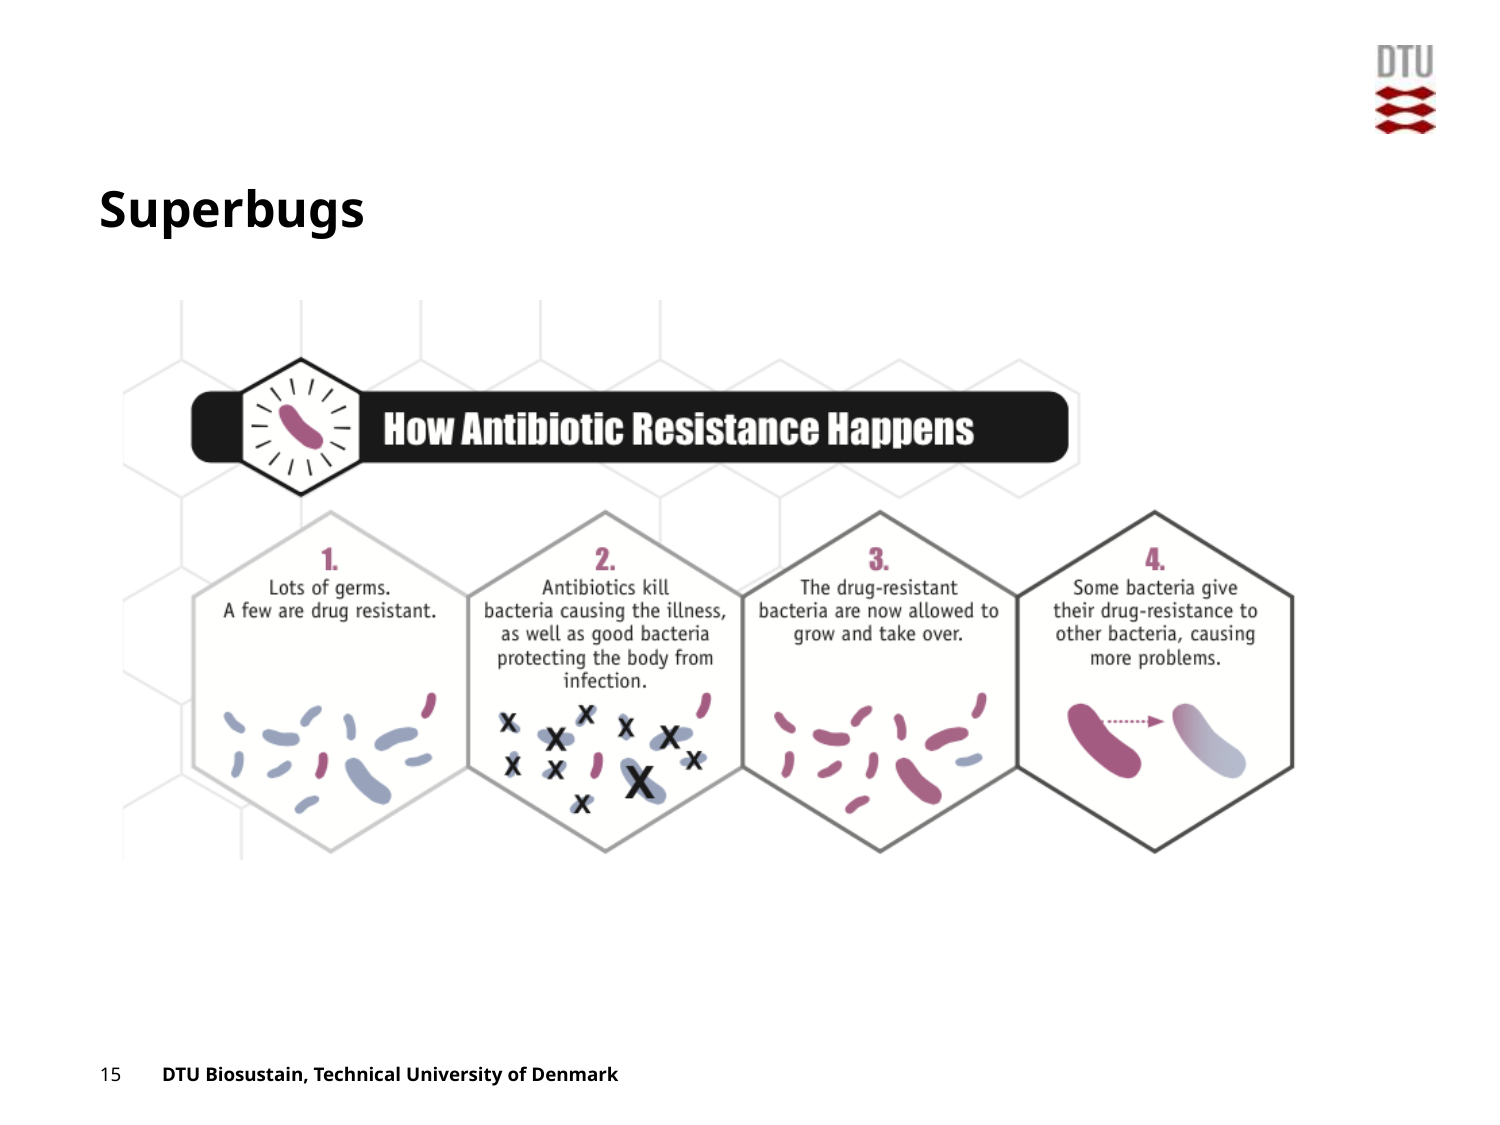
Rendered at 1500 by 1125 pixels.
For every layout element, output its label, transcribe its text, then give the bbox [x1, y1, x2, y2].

picture [122, 299, 1351, 860]
picture [1375, 45, 1436, 134]
slide_number <number> [99, 1062, 151, 1113]
title Superbugs [99, 50, 1375, 238]
